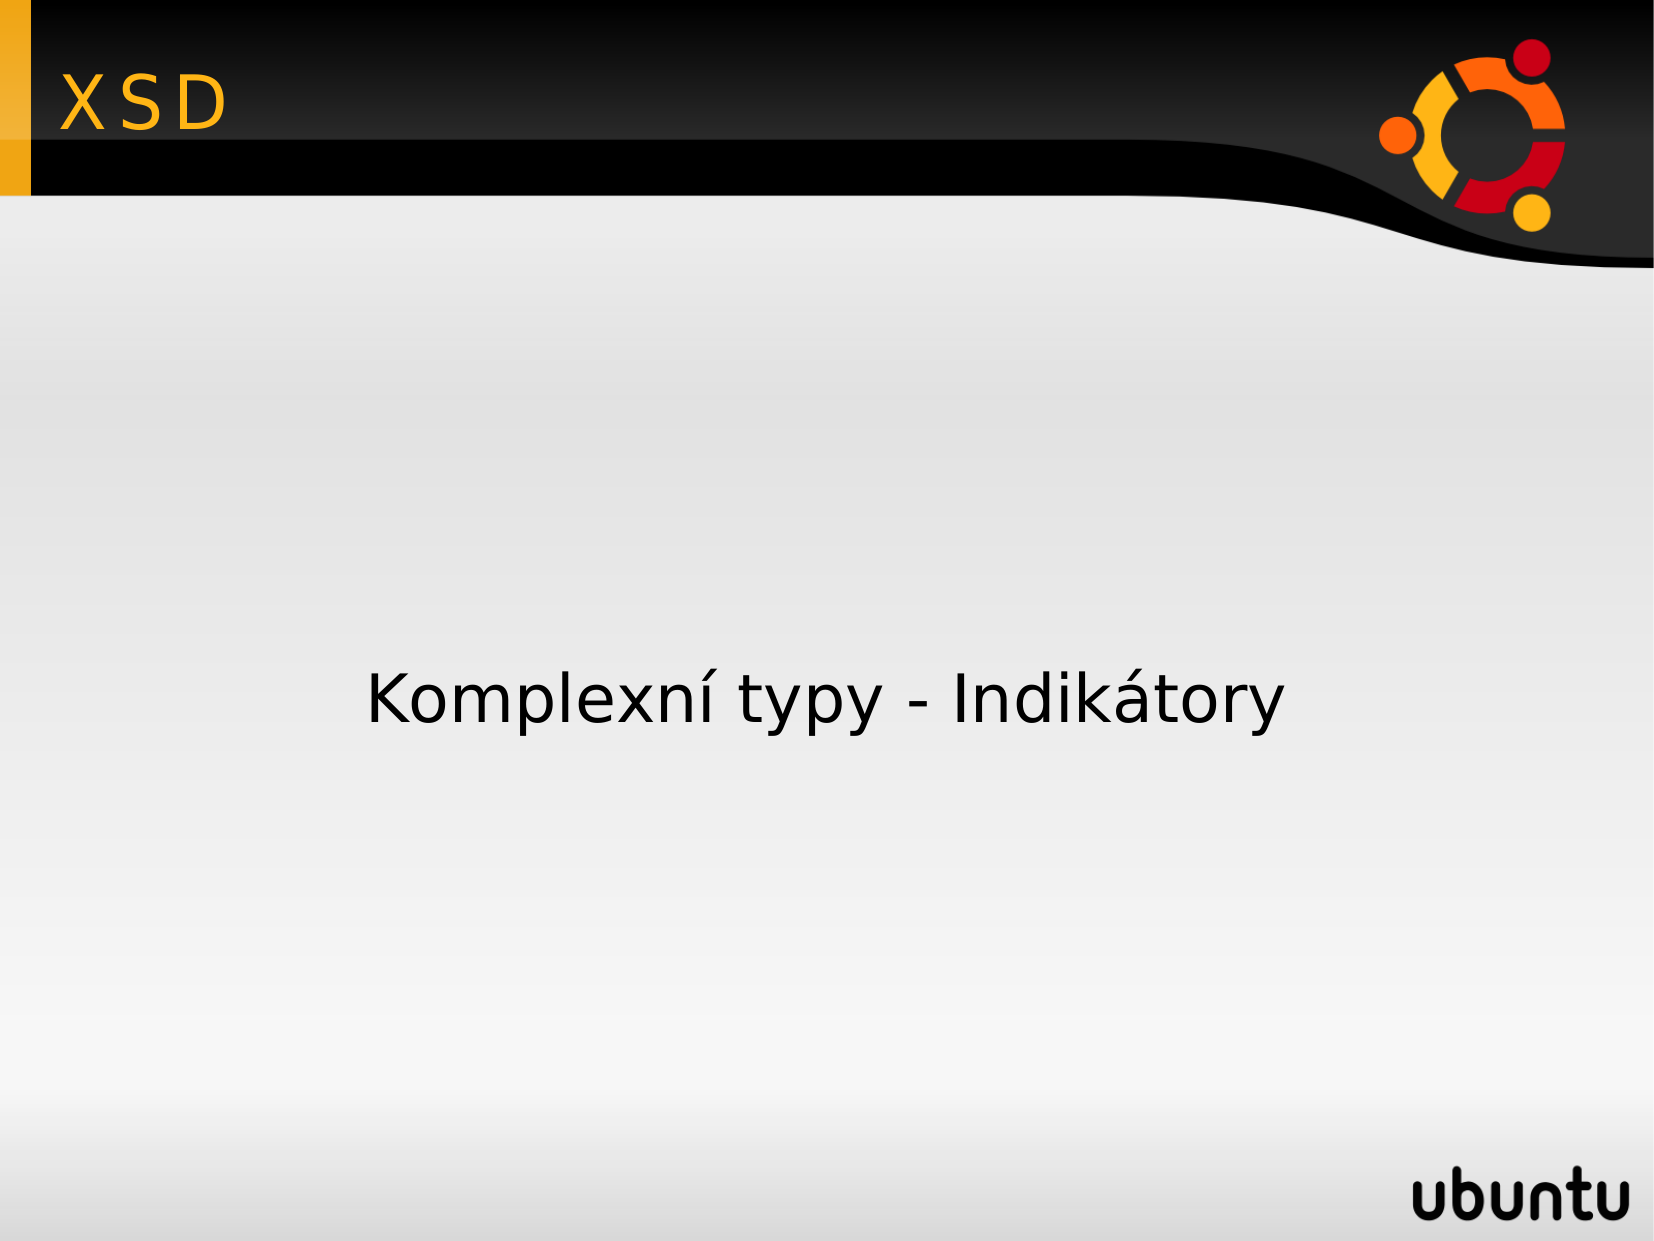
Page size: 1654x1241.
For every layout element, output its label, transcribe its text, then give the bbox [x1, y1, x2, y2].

subtitle Komplexní typy - Indikátory [82, 290, 1571, 1109]
picture [0, 0, 1654, 1241]
title XSD [59, 29, 1270, 178]
